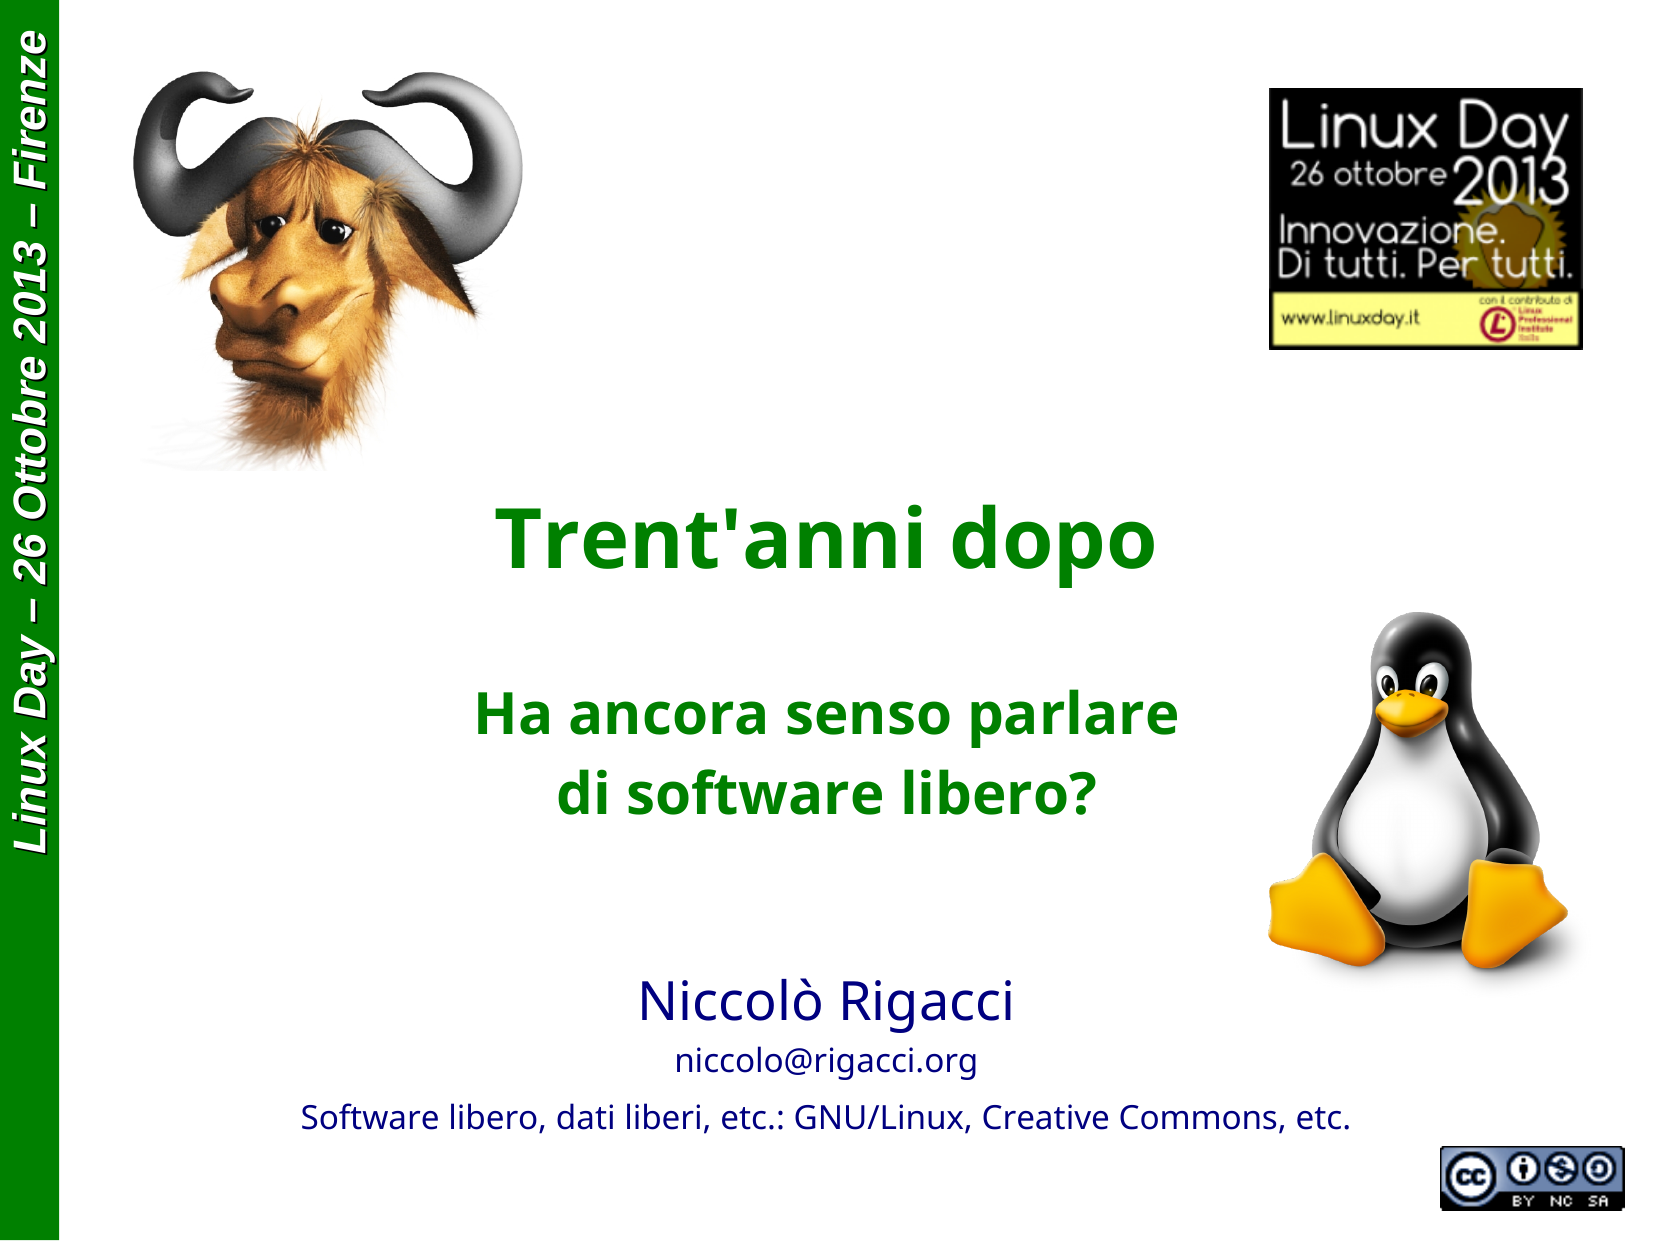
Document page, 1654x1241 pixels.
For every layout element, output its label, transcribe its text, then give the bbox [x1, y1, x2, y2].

text_box Niccolò Rigacci niccolo@rigacci.org Software libero, dati liberi, etc.: GNU/Linux, Creative Commons, etc. [0, 955, 1654, 1128]
text_box Trent'anni dopo Ha ancora senso parlare di software libero? [0, 472, 1654, 916]
picture [1440, 1146, 1625, 1211]
picture [1269, 88, 1583, 350]
picture [1240, 612, 1595, 1004]
picture [118, 70, 532, 471]
